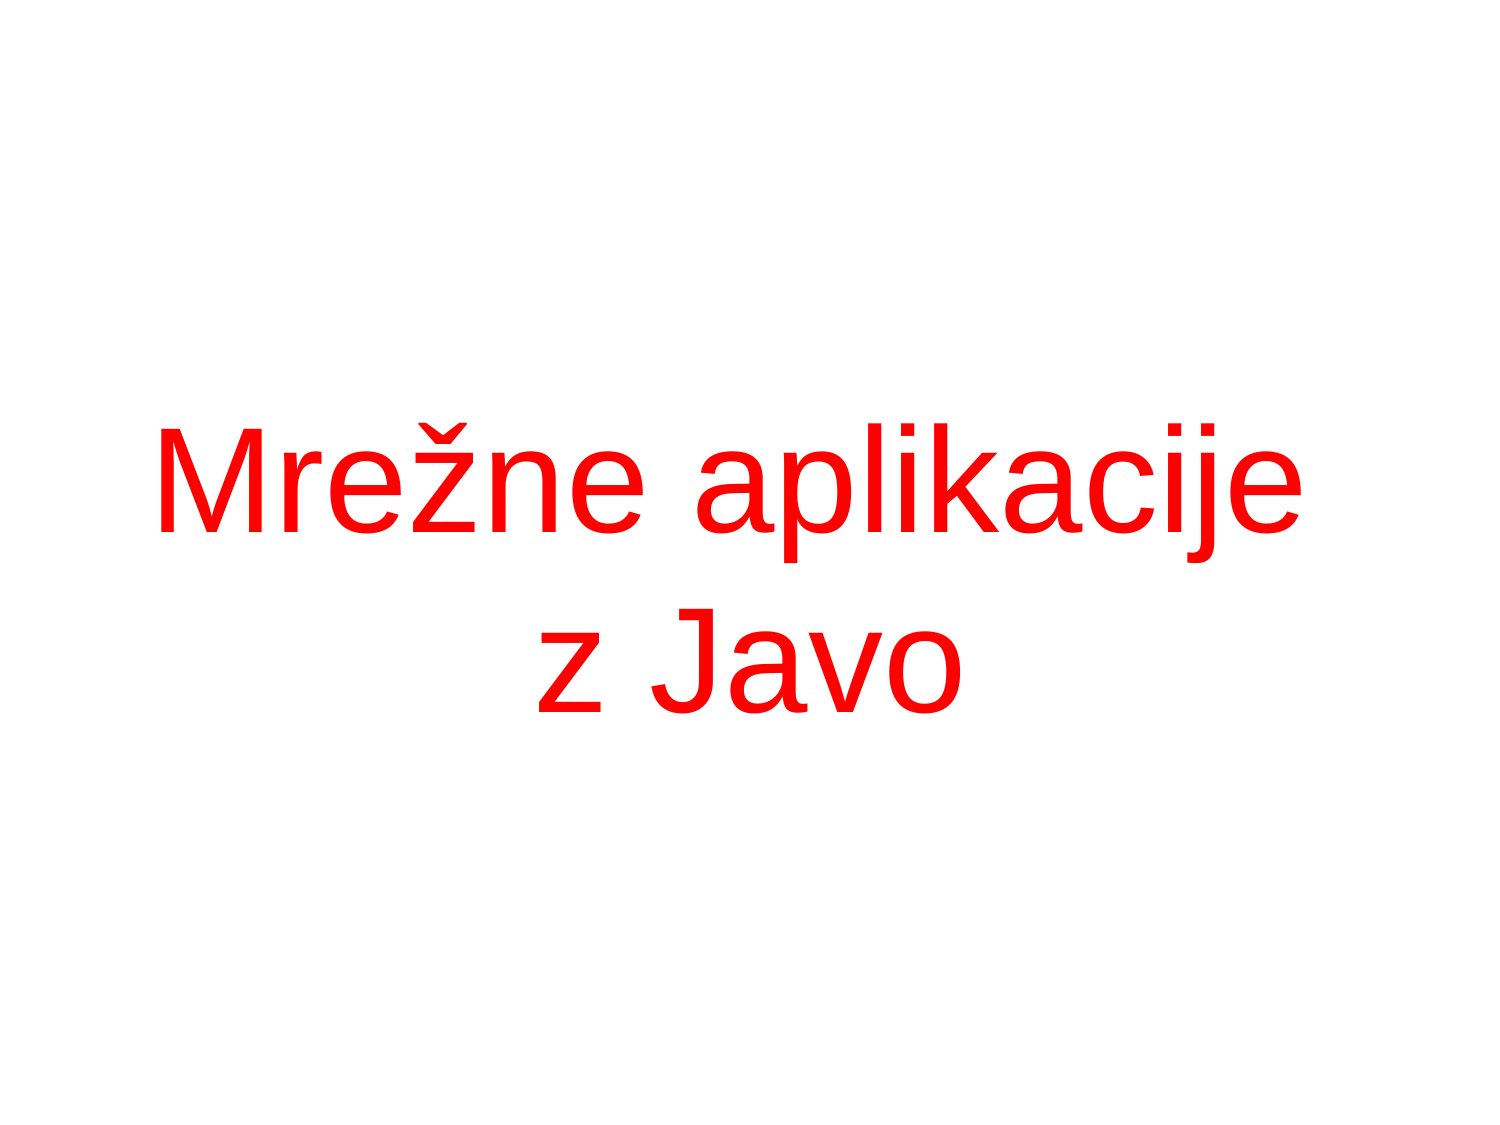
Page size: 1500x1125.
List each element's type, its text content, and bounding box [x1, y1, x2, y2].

title Mrežne aplikacije z Javo [112, 375, 1388, 751]
